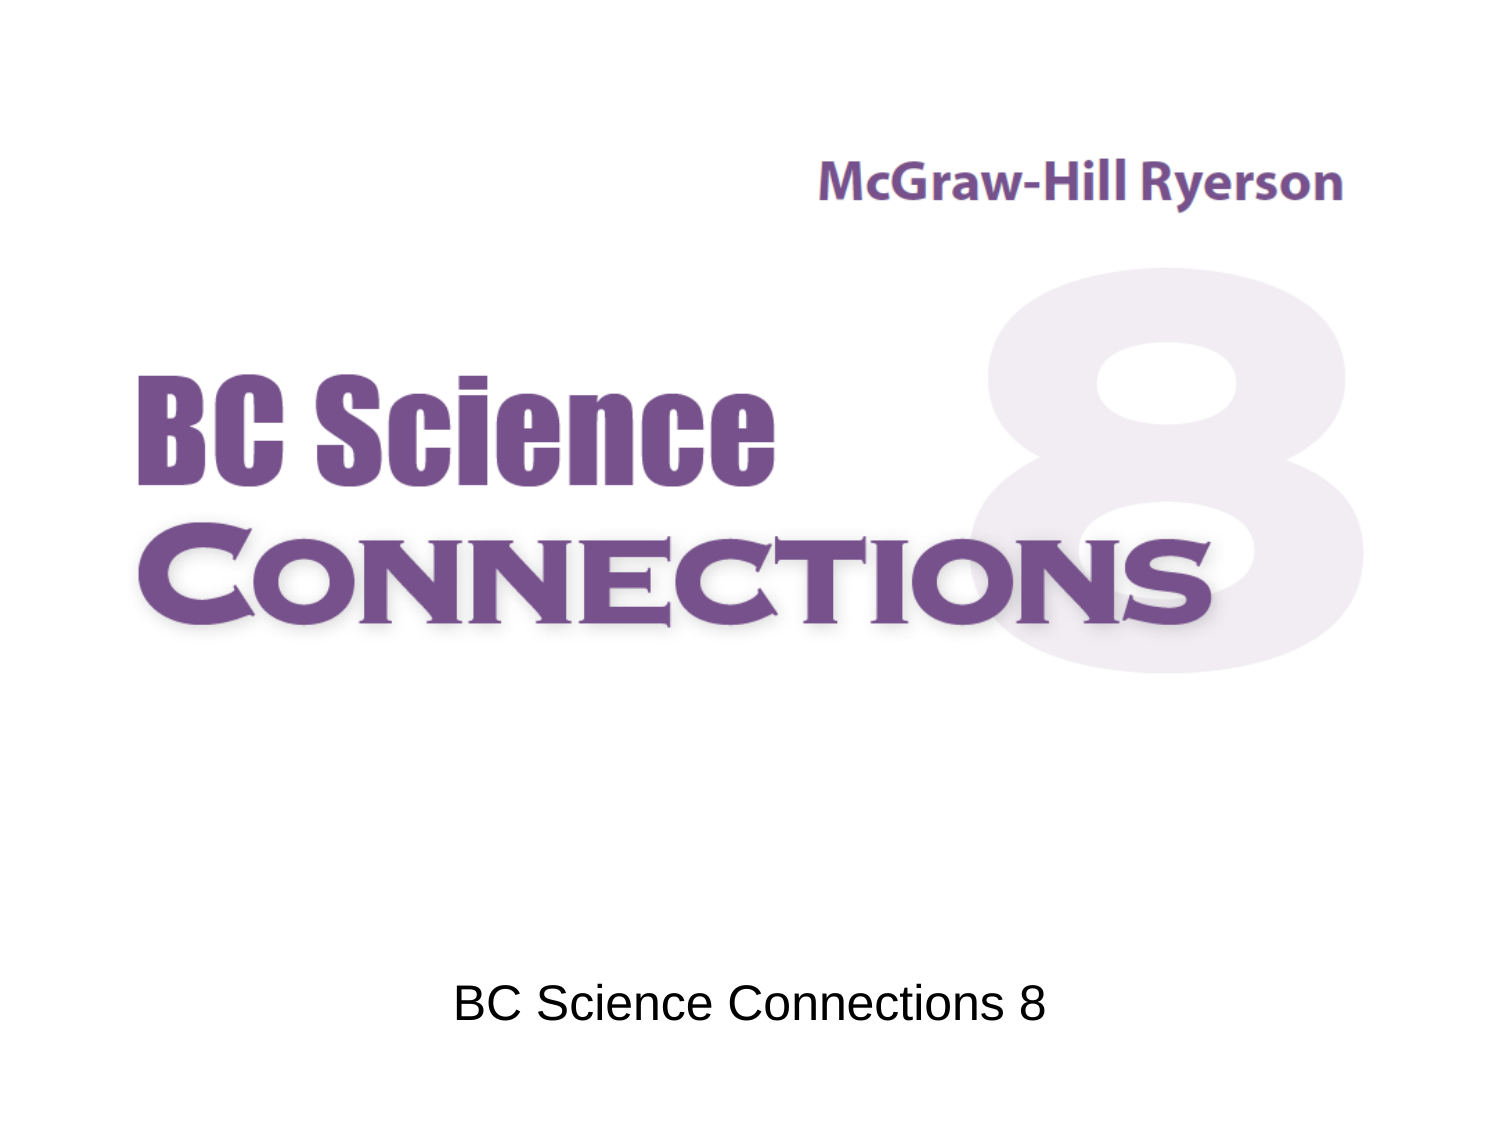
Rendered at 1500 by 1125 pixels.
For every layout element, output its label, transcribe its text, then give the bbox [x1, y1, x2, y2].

picture [107, 91, 1393, 709]
subtitle BC Science Connections 8 [187, 970, 1313, 1125]
